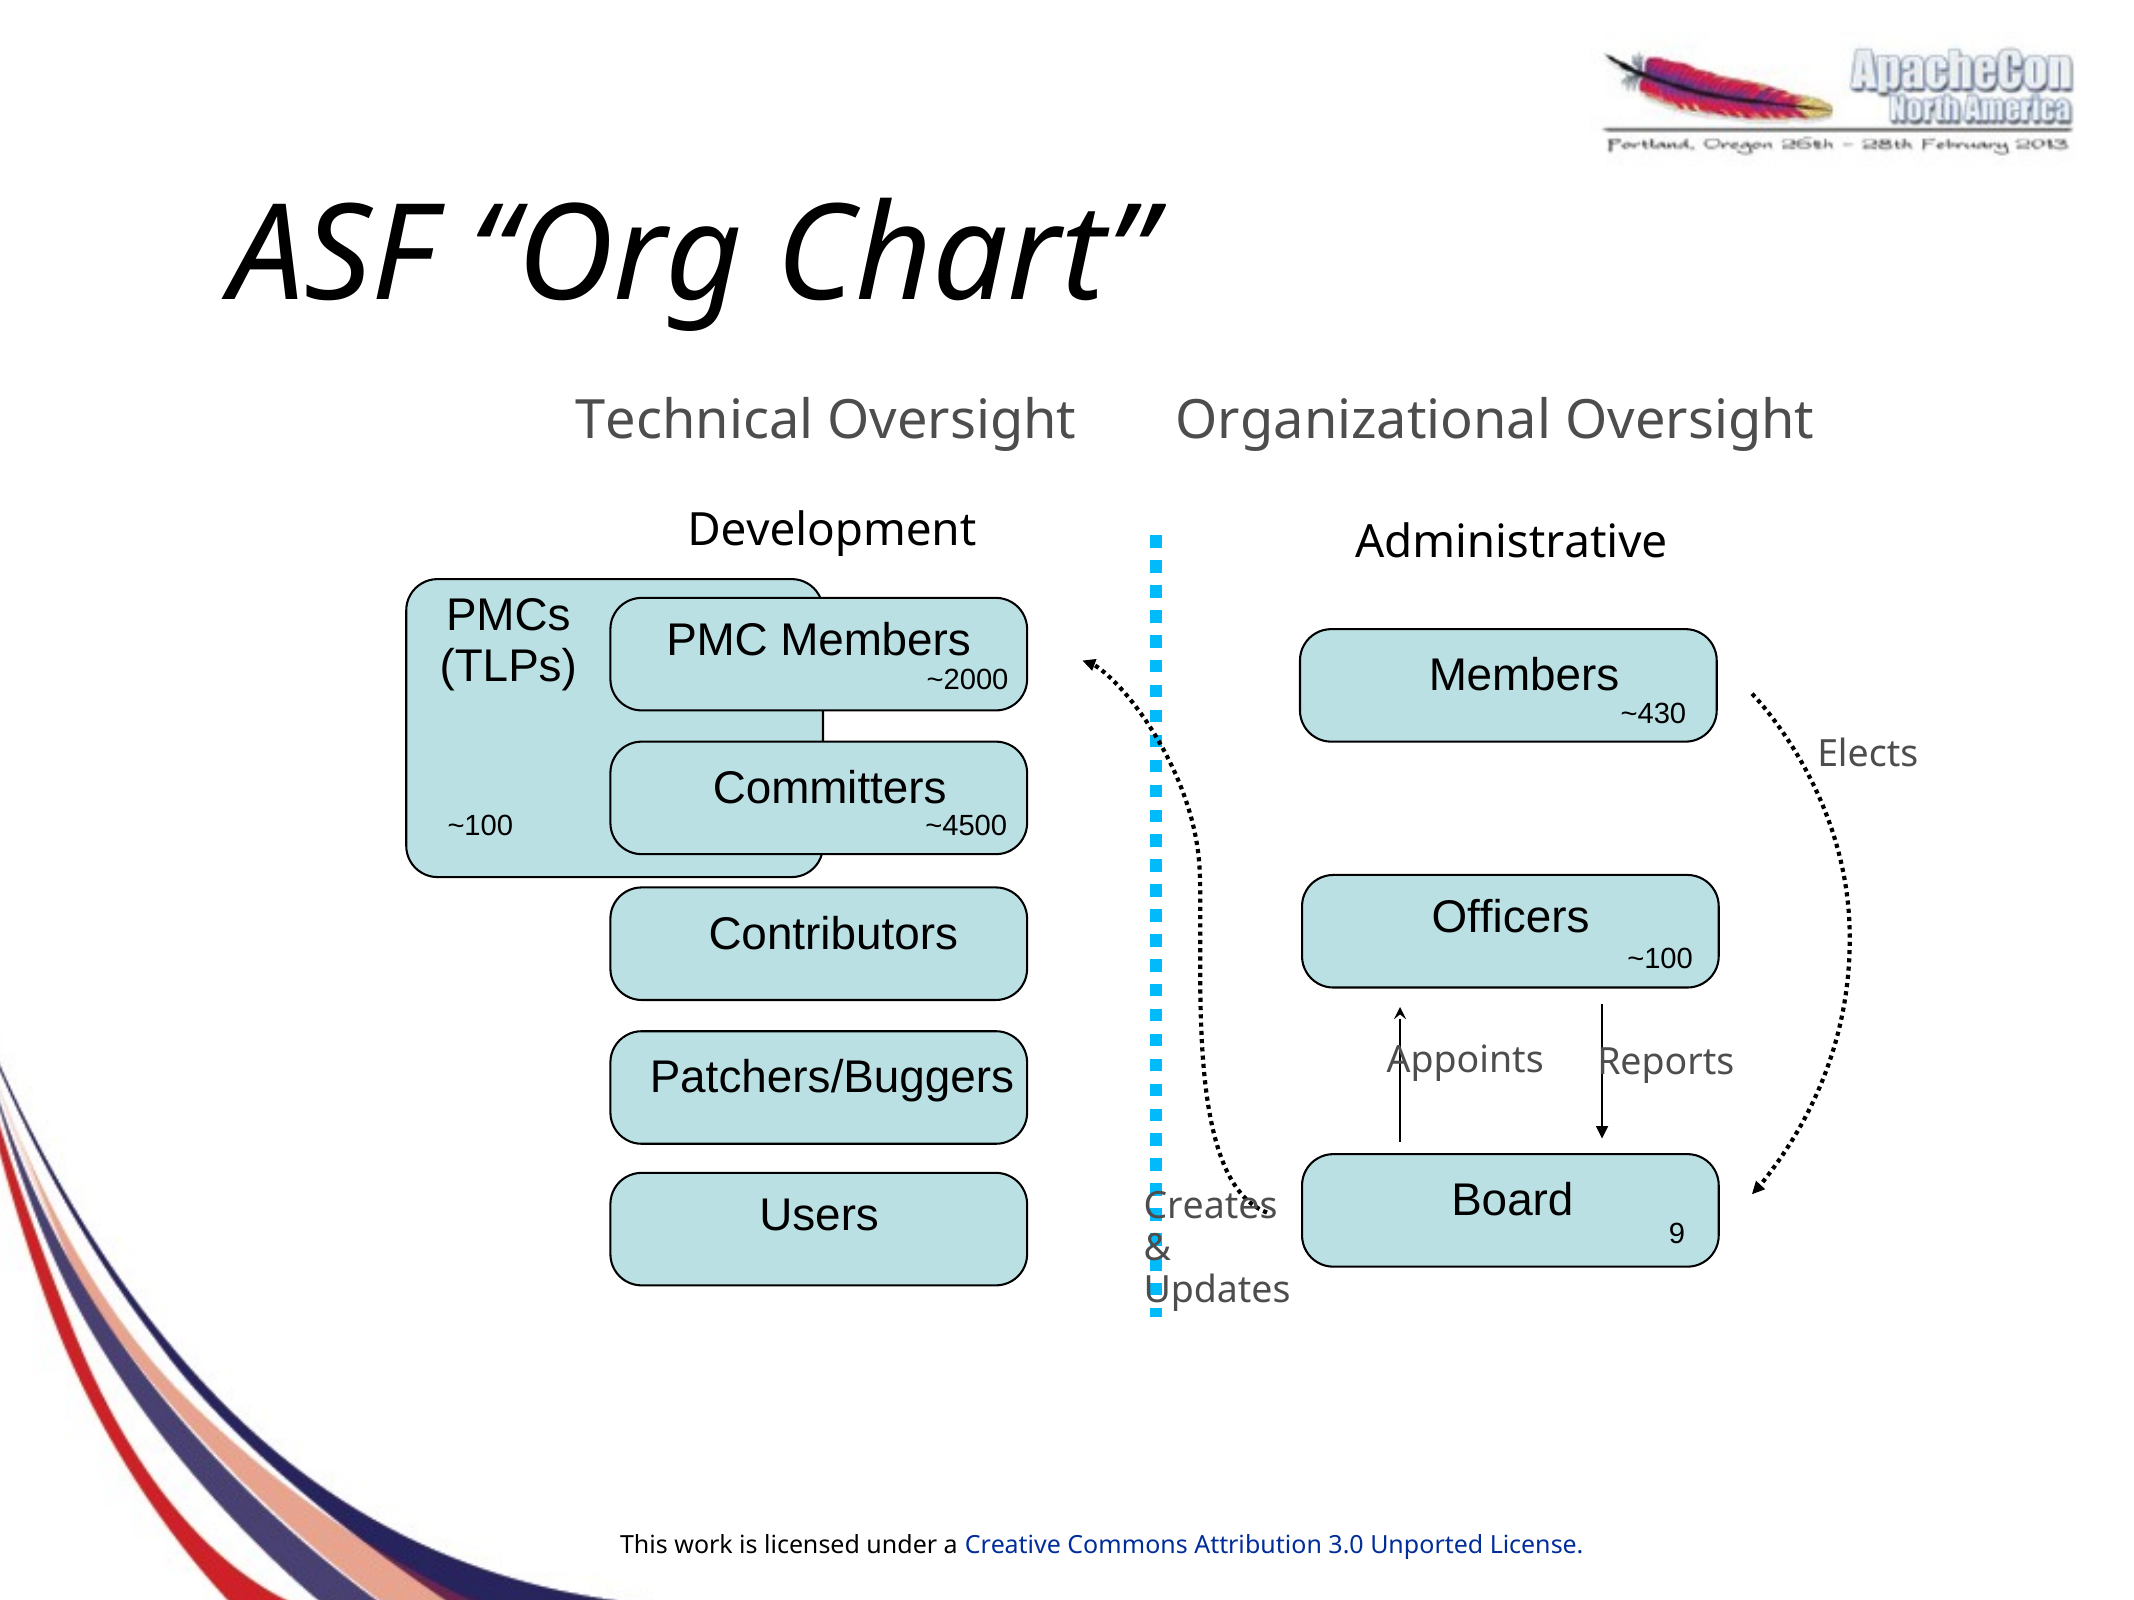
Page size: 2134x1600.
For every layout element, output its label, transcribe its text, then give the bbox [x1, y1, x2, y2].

picture [0, 0, 2101, 1600]
text_box [610, 1031, 1028, 1144]
text_box ~100 [1618, 942, 1702, 976]
text_box Patchers/Buggers [643, 1052, 1022, 1104]
text_box Appoints [1378, 1039, 1553, 1082]
text_box ~100 [438, 809, 522, 842]
text_box [610, 1172, 1028, 1286]
text_box Development [842, 523, 855, 542]
text_box This work is licensed under a Creative Commons Attribution 3.0 Unported License. [472, 1513, 1733, 1574]
text_box PMCs (TLPs) [432, 589, 584, 692]
text_box Development [680, 504, 984, 556]
text_box Reports [1588, 1041, 1744, 1084]
text_box [1299, 629, 1717, 742]
title ASF “Org Chart” [229, 143, 1982, 366]
text_box ~2000 [918, 663, 1018, 697]
text_box [1302, 1154, 1719, 1267]
text_box Users [752, 1189, 887, 1241]
text_box Contributors [701, 908, 966, 960]
text_box Officers [1425, 891, 1597, 943]
text_box Committers [706, 762, 954, 814]
text_box Technical Oversight [567, 390, 1086, 451]
text_box Creates & Updates [1135, 1185, 1300, 1311]
text_box [406, 579, 1028, 878]
text_box Members [1422, 649, 1627, 701]
text_box ~4500 [916, 809, 1017, 842]
text_box Administrative [1348, 516, 1675, 568]
text_box [610, 887, 1028, 1000]
text_box [1302, 874, 1719, 988]
text_box PMC Members [659, 614, 979, 666]
text_box Organizational Oversight [1167, 390, 1824, 451]
text_box ~430 [1611, 697, 1696, 731]
text_box Elects [1808, 733, 1928, 776]
text_box 9 [1660, 1217, 1694, 1251]
text_box Board [1444, 1175, 1581, 1227]
